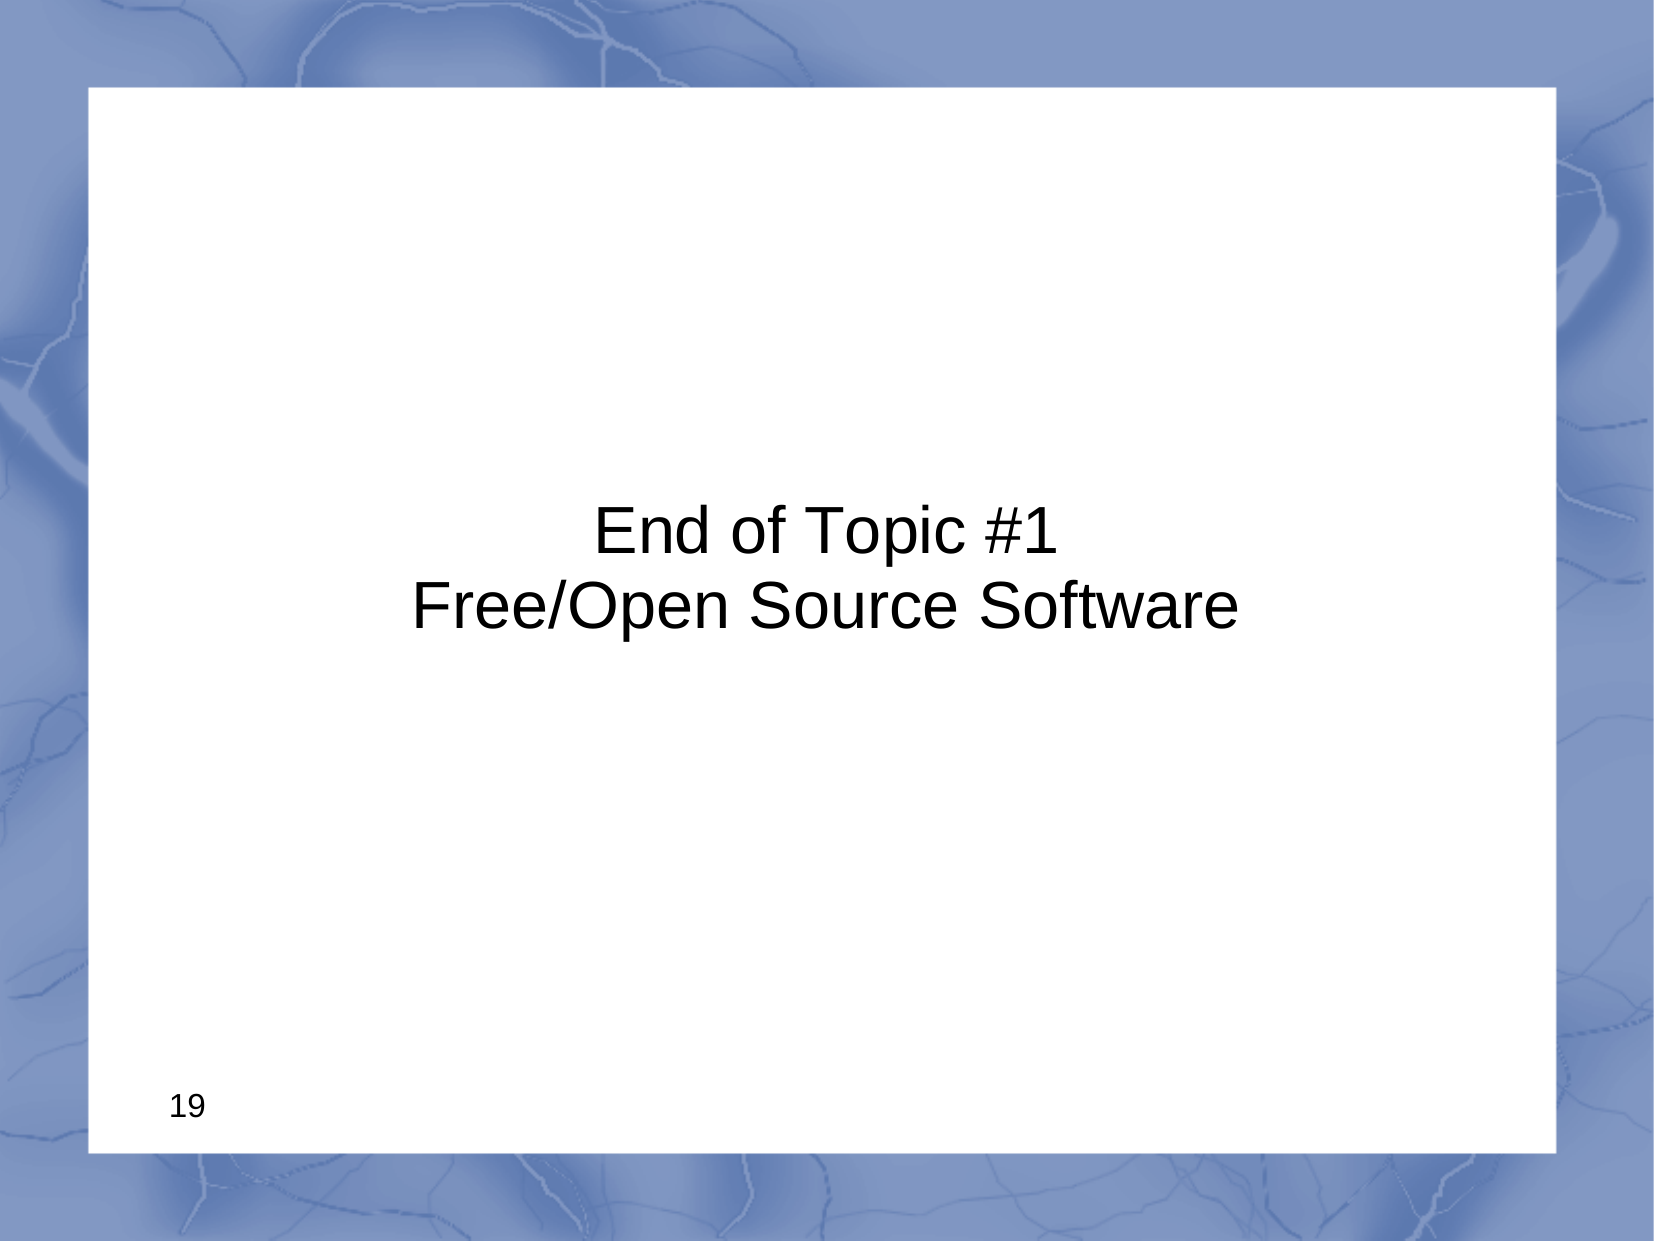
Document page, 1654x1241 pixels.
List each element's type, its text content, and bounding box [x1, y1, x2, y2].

subtitle End of Topic #1 Free/Open Source Software [118, 492, 1536, 643]
picture [0, 0, 1654, 1241]
